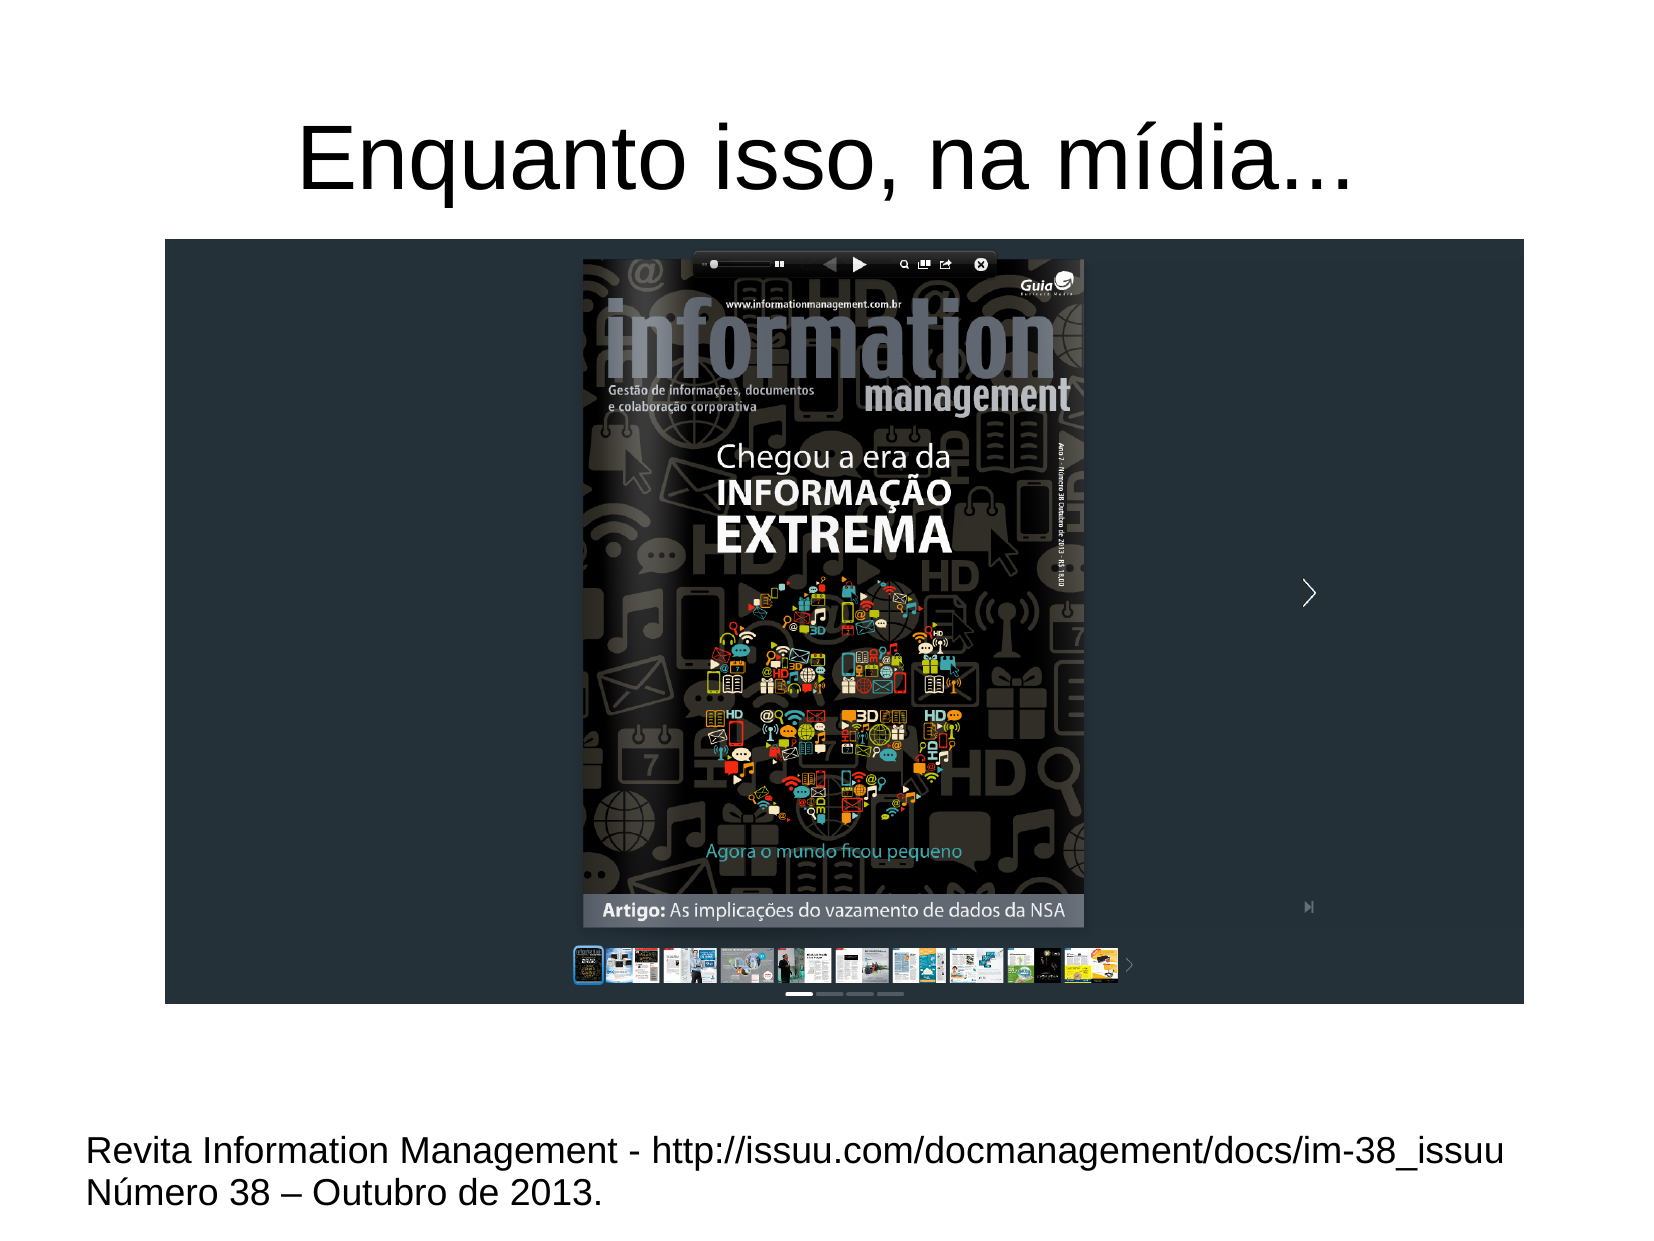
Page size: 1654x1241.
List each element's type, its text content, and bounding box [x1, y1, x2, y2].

title Enquanto isso, na mídia... [82, 49, 1571, 257]
text_box Revita Information Management - http://issuu.com/docmanagement/docs/im-38_issuu Número 38 – Outubro de 2013. [70, 1122, 1523, 1221]
picture [165, 239, 1524, 1004]
